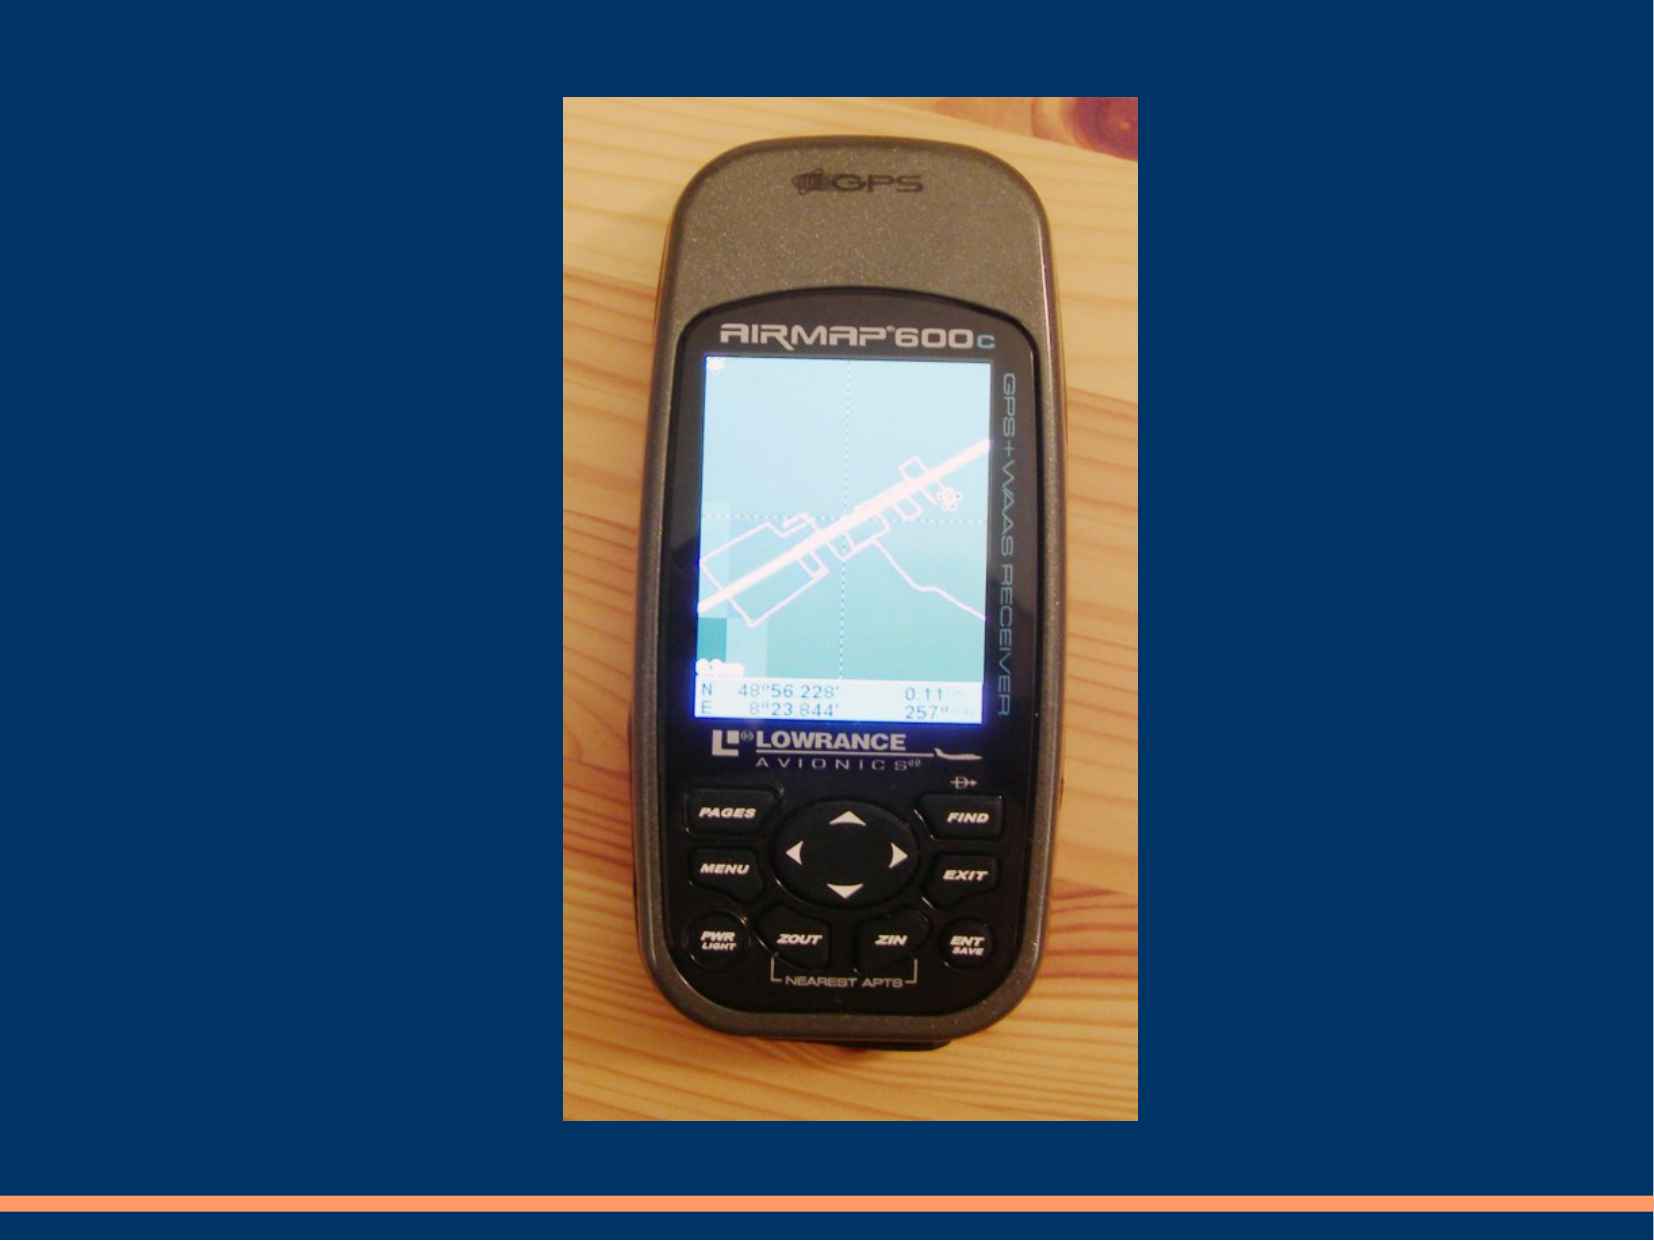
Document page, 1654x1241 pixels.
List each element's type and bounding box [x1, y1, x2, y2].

picture [563, 97, 1138, 1121]
